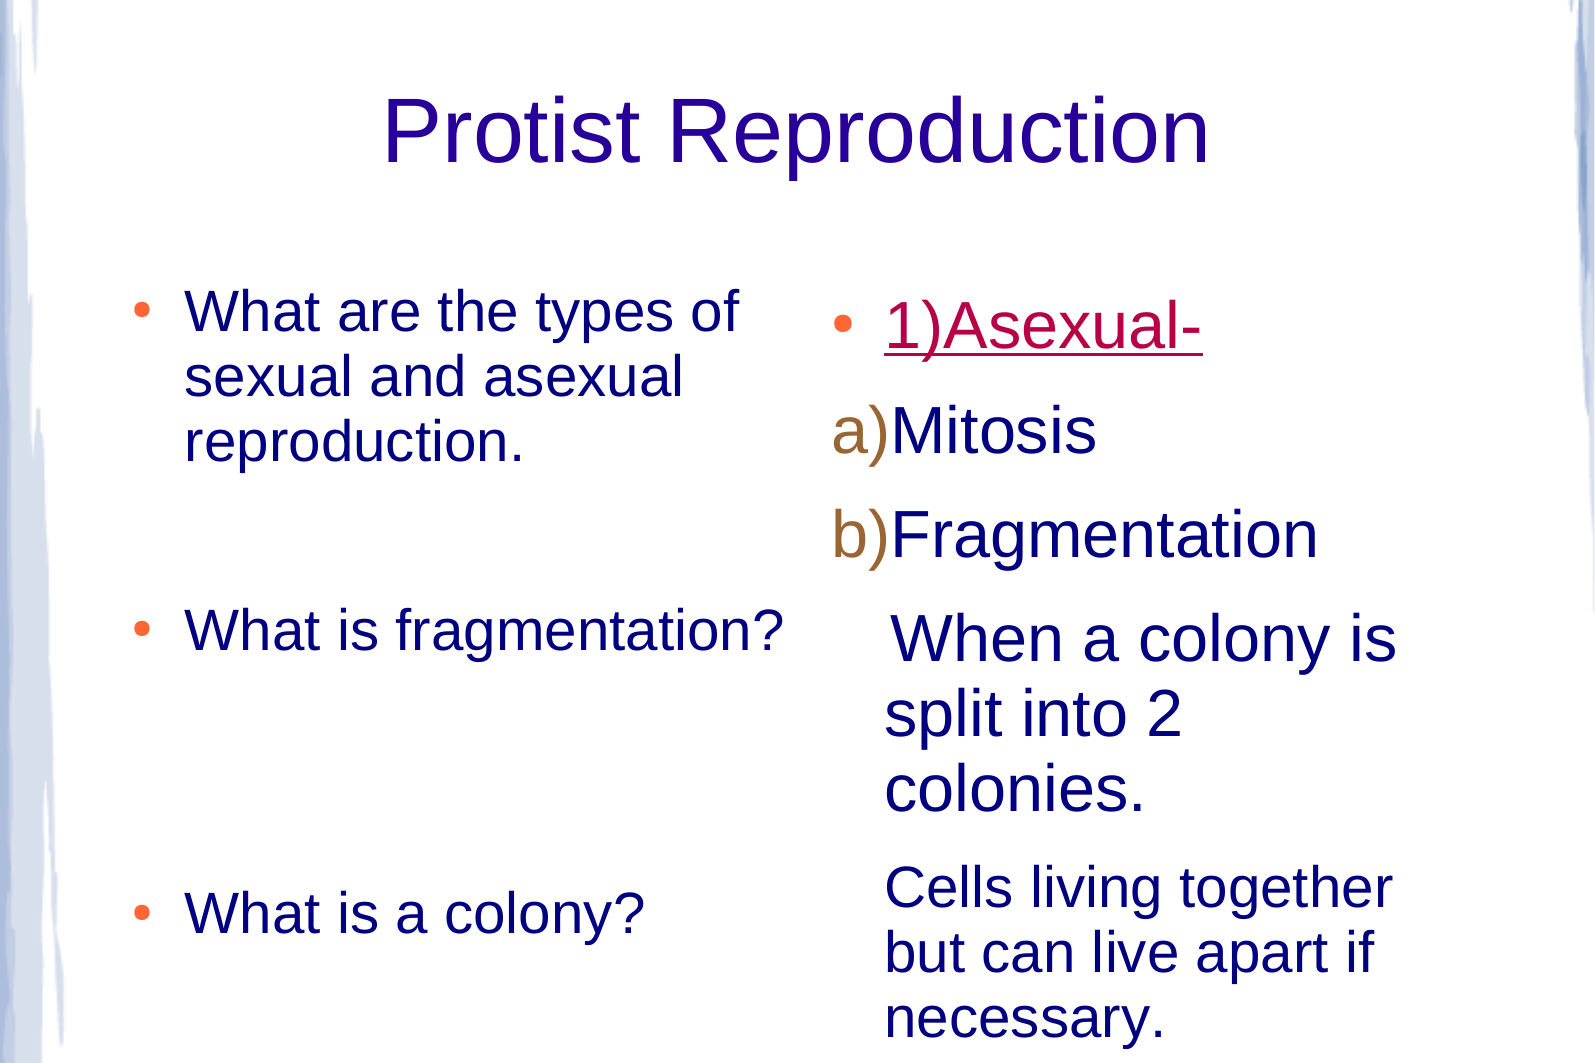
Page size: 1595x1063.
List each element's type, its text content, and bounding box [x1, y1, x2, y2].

list What are the types of sexual and asexual reproduction. What is fragmentation? What is a colony? [113, 278, 798, 945]
title Protist Reproduction [79, 42, 1515, 220]
list 1)Asexual- Mitosis Fragmentation When a colony is split into 2 colonies. Cells living together but can live apart if necessary. [813, 288, 1453, 1050]
picture [0, 0, 1595, 1063]
